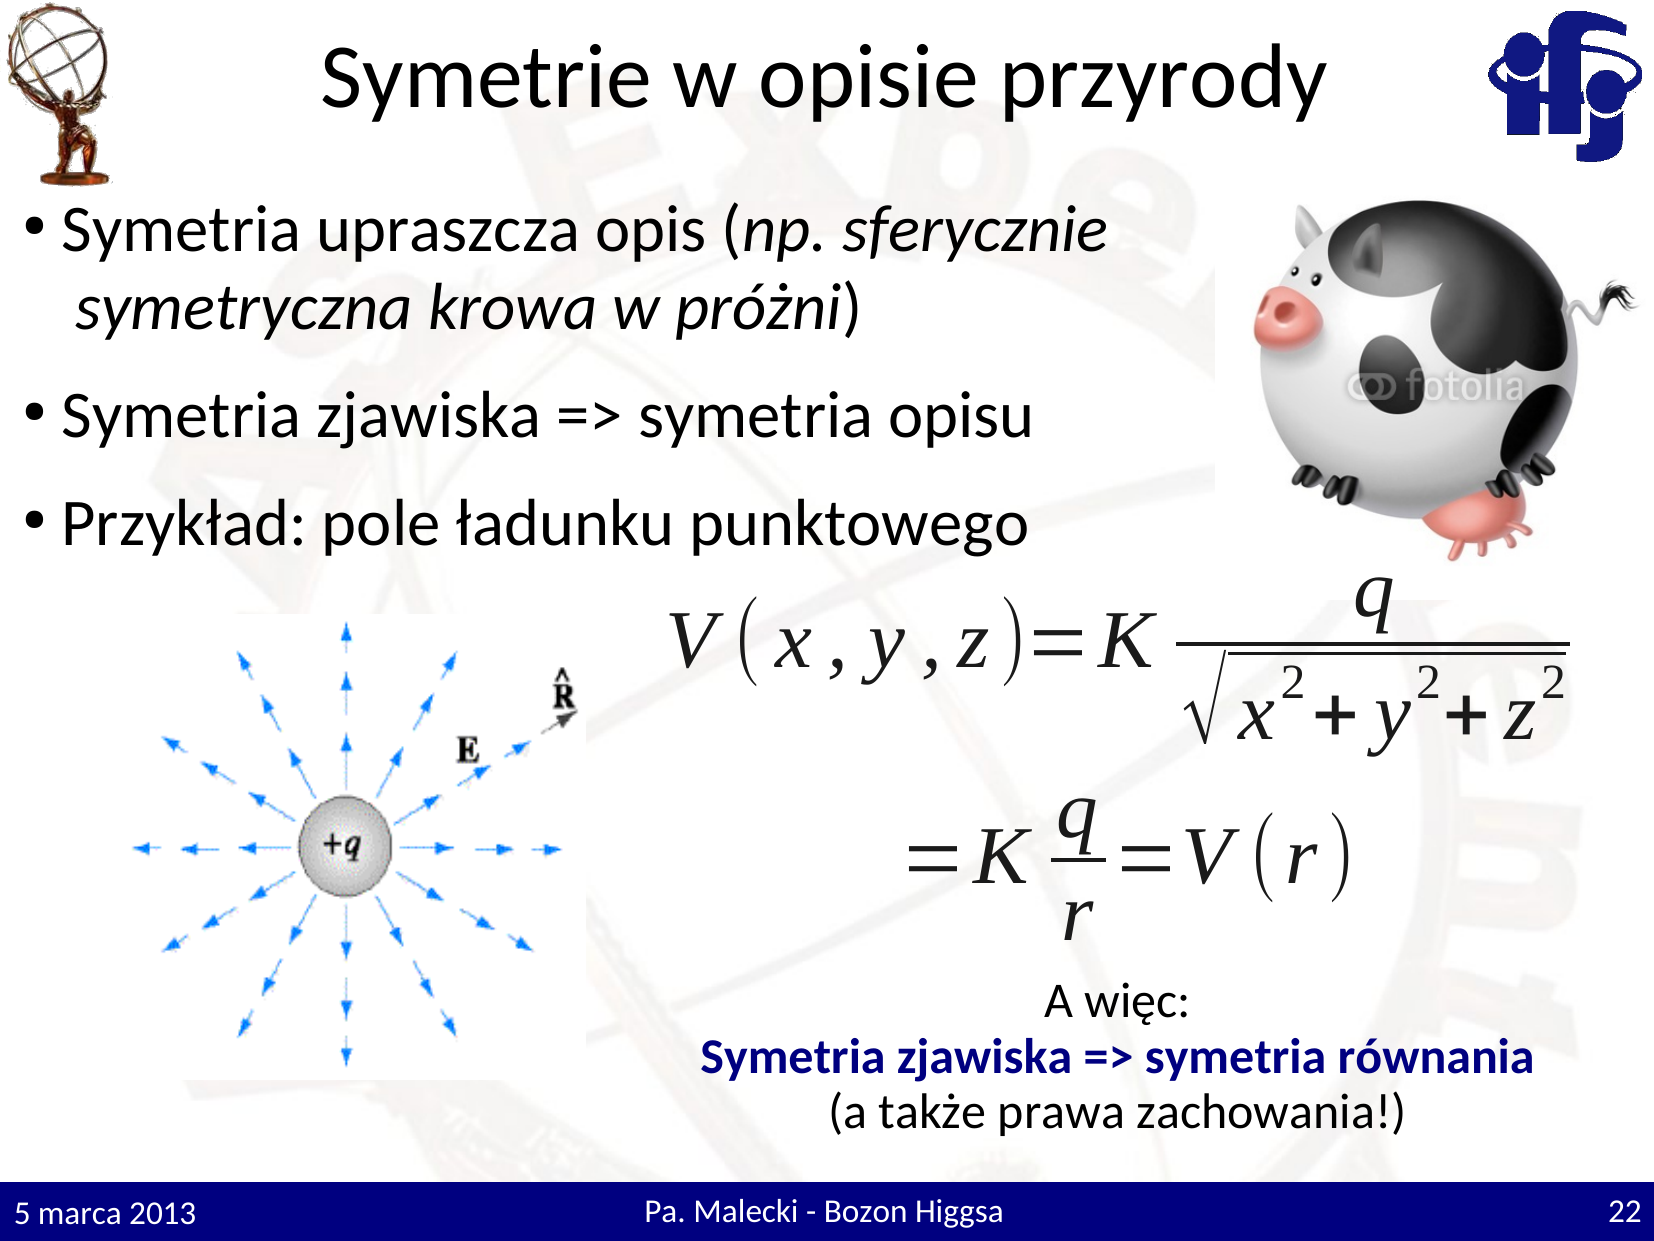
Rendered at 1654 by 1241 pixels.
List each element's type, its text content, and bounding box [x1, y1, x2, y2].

list Symetria upraszcza opis (np. sferycznie symetryczna krowa w próżni) Symetria zjawiska => symetria opisu Przykład: pole ładunku punktowego [19, 187, 1636, 1171]
text_box A więc: Symetria zjawiska => symetria równania (a także prawa zachowania!) [600, 965, 1636, 1148]
title Symetrie w opisie przyrody [75, 0, 1575, 150]
chart [645, 544, 1594, 958]
picture [0, 0, 1654, 1182]
